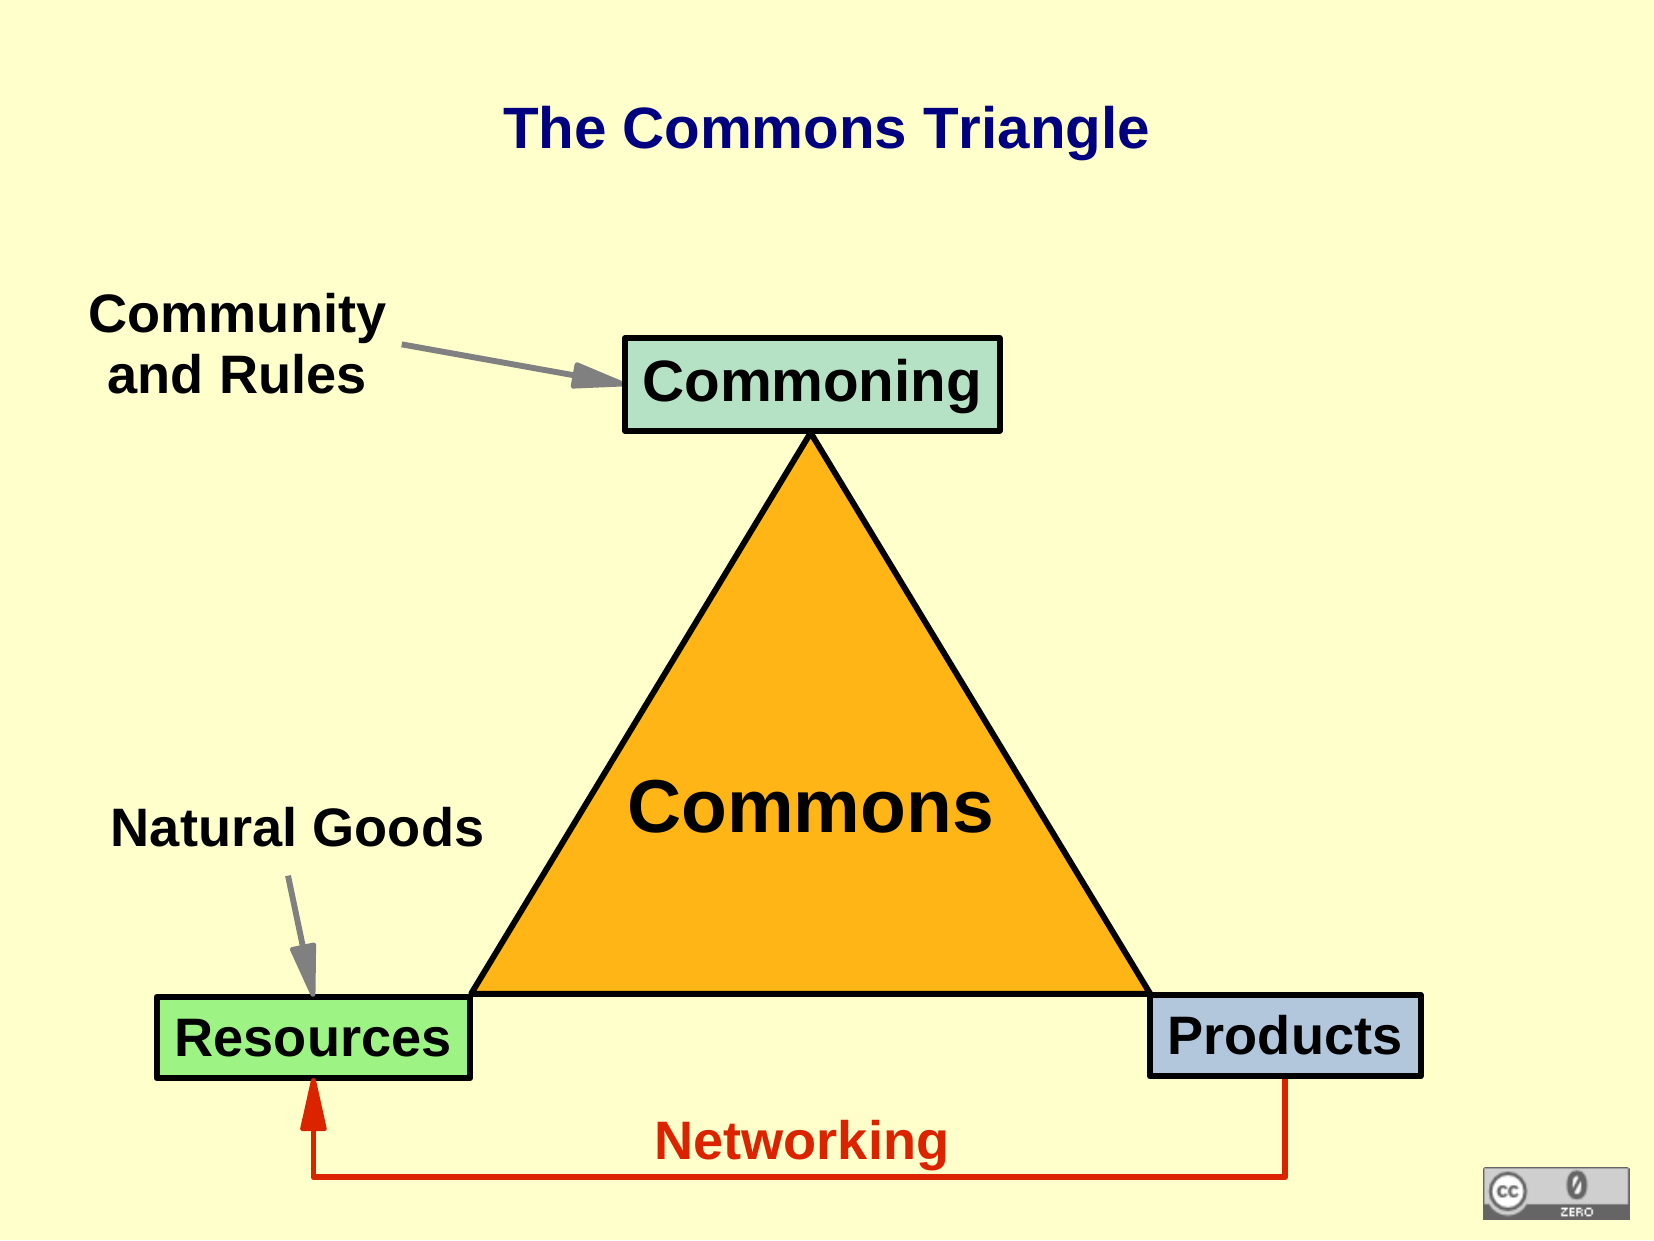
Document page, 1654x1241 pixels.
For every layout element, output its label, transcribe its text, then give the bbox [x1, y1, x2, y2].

text_box Community and Rules [73, 276, 402, 413]
title The Commons Triangle [82, 55, 1571, 201]
text_box Networking [639, 1102, 965, 1179]
text_box Commons [471, 434, 1151, 994]
text_box Commoning [624, 338, 1000, 431]
text_box Natural Goods [96, 789, 500, 866]
text_box Resources [156, 996, 471, 1079]
text_box Products [1149, 994, 1421, 1077]
picture [1483, 1167, 1630, 1220]
